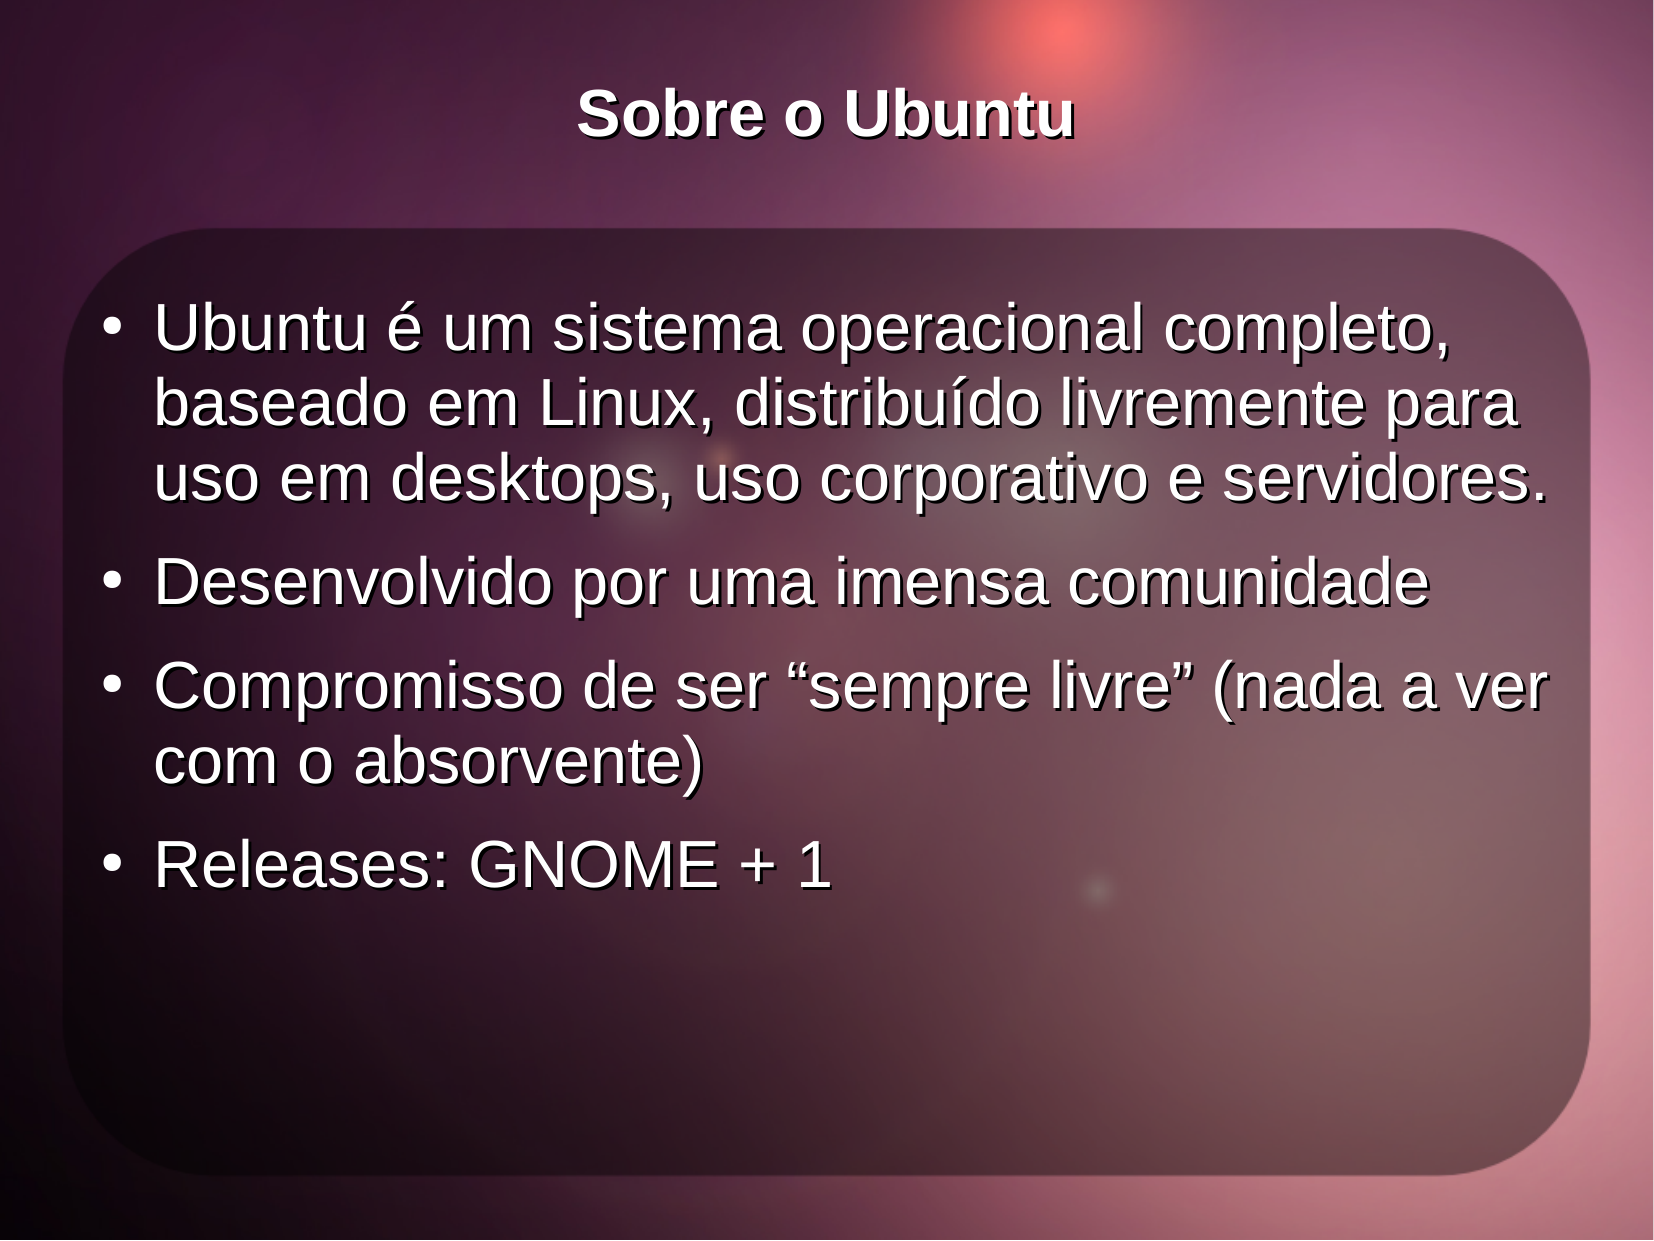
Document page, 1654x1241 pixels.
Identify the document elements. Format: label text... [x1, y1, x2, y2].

title Sobre o Ubuntu [59, 49, 1595, 178]
list Ubuntu é um sistema operacional completo, baseado em Linux, distribuído livremente para uso em desktops, uso corporativo e servidores. Desenvolvido por uma imensa comunidade Compromisso de ser “sempre livre” (nada a ver com o absorvente) Releases: GNOME + 1 [82, 290, 1571, 1109]
picture [0, 0, 1654, 1240]
